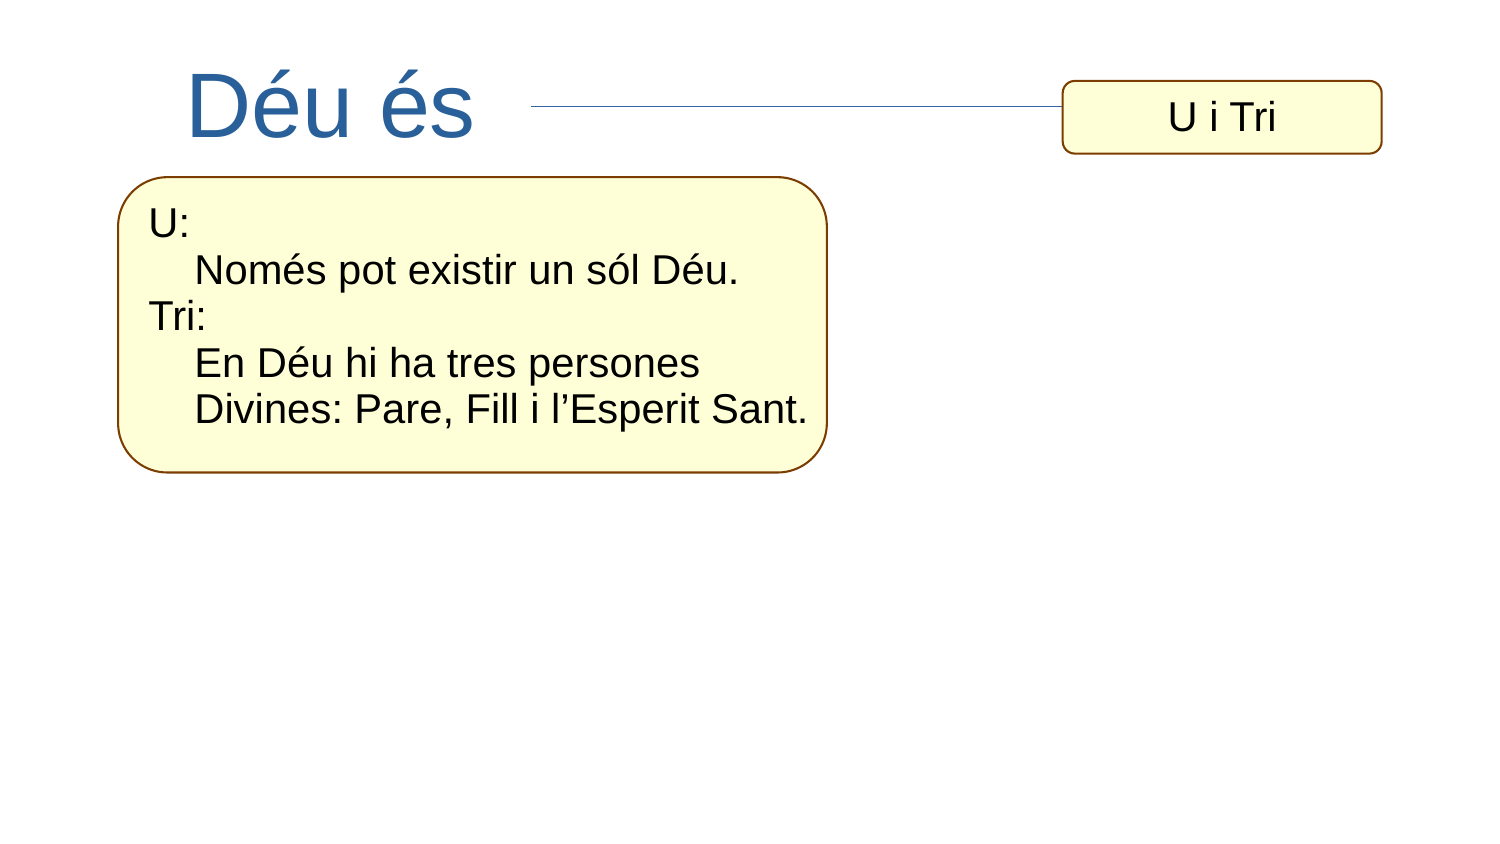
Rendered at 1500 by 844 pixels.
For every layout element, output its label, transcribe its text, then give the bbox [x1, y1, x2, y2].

title Déu és [64, 35, 597, 177]
text_box U: Només pot existir un sól Déu. Tri: En Déu hi ha tres persones Divines: Pare, Fill i l’Esperit Sant. [118, 177, 827, 473]
text_box U i Tri [1062, 80, 1382, 154]
